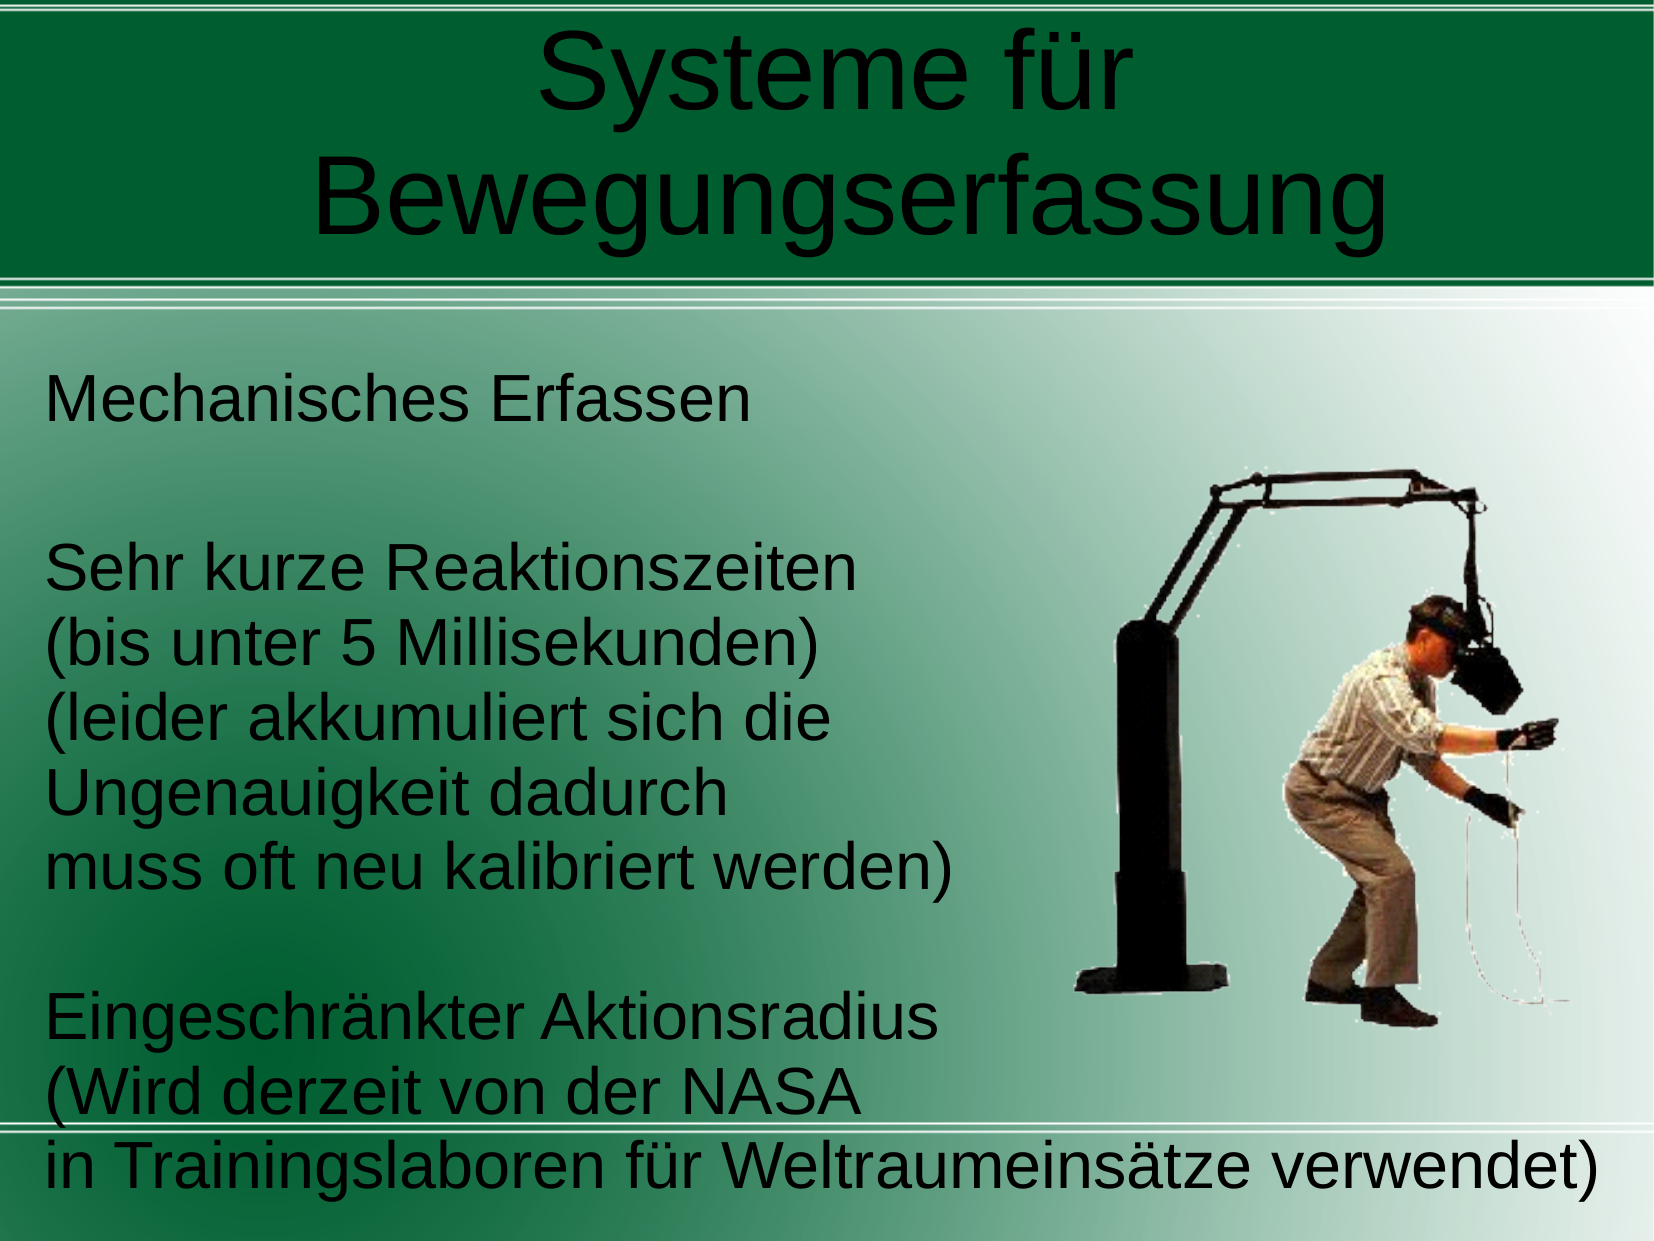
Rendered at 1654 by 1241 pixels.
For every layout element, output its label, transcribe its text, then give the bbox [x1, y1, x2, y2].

text_box Systeme für Bewegungserfassung [295, 0, 1407, 274]
text_box Mechanisches Erfassen [30, 353, 768, 443]
picture [0, 0, 1654, 1241]
text_box Sehr kurze Reaktionszeiten (bis unter 5 Millisekunden) (leider akkumuliert sich die Ungenauigkeit dadurch muss oft neu kalibriert werden) Eingeschränkter Aktionsradius (Wird derzeit von der NASA in Trainingslaboren für Weltraumeinsätze verwendet) [29, 522, 1617, 1211]
